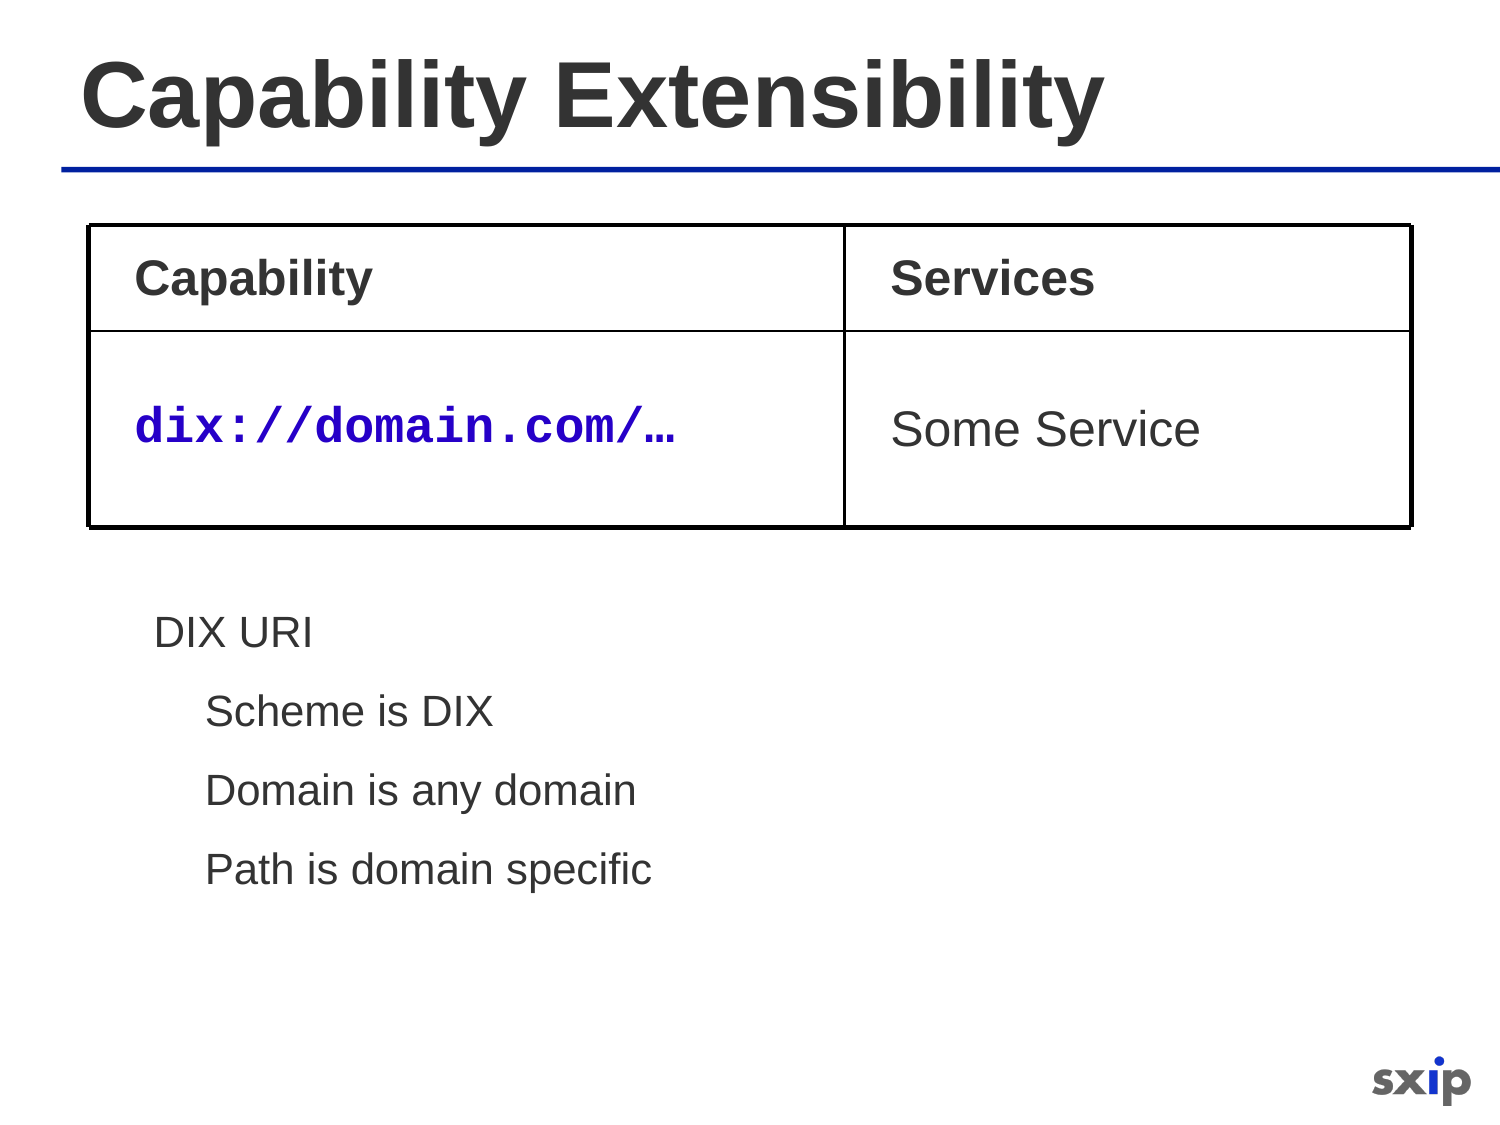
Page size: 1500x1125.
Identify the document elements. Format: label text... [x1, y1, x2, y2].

list DIX URI Scheme is DIX Domain is any domain Path is domain specific [117, 612, 1495, 1072]
text_box Capability [91, 227, 843, 330]
text_box Some Service [846, 332, 1409, 525]
picture [1372, 1072, 1471, 1106]
text_box Services [846, 227, 1409, 330]
text_box dix://domain.com/… [91, 332, 843, 525]
title Capability Extensibility [61, 21, 1495, 169]
